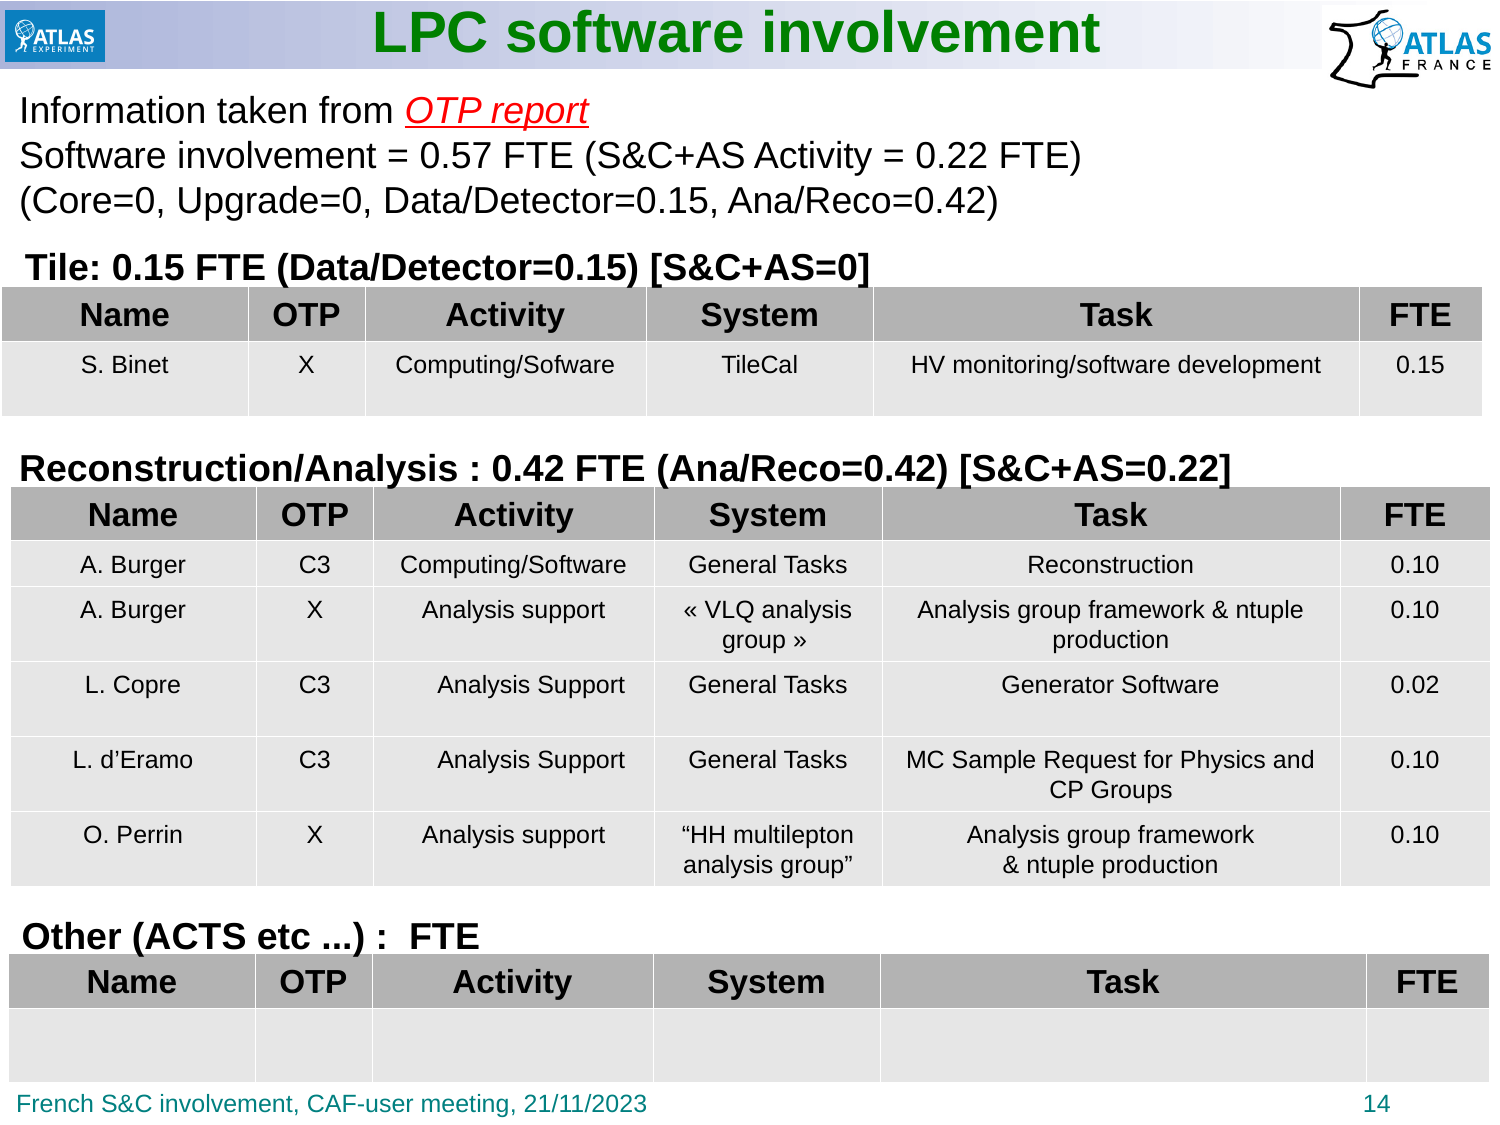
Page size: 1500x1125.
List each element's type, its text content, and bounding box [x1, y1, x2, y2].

table_header OTP [256, 1001, 372, 1008]
table_header OTP [249, 332, 365, 341]
table_header System [654, 1001, 880, 1008]
table_cell HV monitoring/software development [874, 342, 1359, 416]
table_header Name [2, 287, 248, 341]
table_cell Generator Software [883, 662, 1340, 736]
table_header Task [874, 287, 1359, 341]
table_cell Reconstruction [883, 541, 1340, 586]
table_cell 0.10 [1341, 812, 1490, 886]
table_cell General Tasks [655, 662, 882, 736]
table_cell X [257, 812, 373, 886]
table_cell [256, 1009, 372, 1082]
table_cell X [249, 342, 365, 416]
table_cell [9, 1009, 255, 1082]
table_cell General Tasks [655, 737, 882, 811]
table_cell 0.10 [1341, 737, 1490, 811]
table_cell A. Burger [11, 587, 256, 661]
table_header Name [11, 533, 256, 540]
table_cell [654, 1009, 880, 1082]
table_header Activity [373, 1001, 653, 1008]
table_header Task [881, 954, 1366, 1008]
table_cell 0.15 [1360, 342, 1482, 416]
table_cell Analysis support [374, 812, 654, 886]
table_cell [881, 1009, 1366, 1082]
text_box Reconstruction/Analysis : 0.42 FTE (Ana/Reco=0.42) [S&C+AS=0.22] [4, 436, 1382, 533]
table_cell A. Burger [11, 541, 256, 586]
table_cell [1367, 1009, 1489, 1082]
table_cell 0.02 [1341, 662, 1490, 736]
text_box LPC software involvement [5, 0, 1500, 118]
table_header OTP [257, 533, 373, 540]
table_header System [655, 533, 882, 540]
table_cell Analysis Support [374, 737, 654, 811]
table_header Activity [374, 533, 654, 540]
table_cell Analysis group framework & ntuple production [883, 812, 1340, 886]
table_cell General Tasks [655, 541, 882, 586]
table_cell Computing/Software [374, 541, 654, 586]
table_cell « VLQ analysis group » [655, 587, 882, 661]
table_cell L. Copre [11, 662, 256, 736]
table_header Task [883, 533, 1340, 540]
table_cell 0.10 [1341, 587, 1490, 661]
table_cell C3 [257, 541, 373, 586]
table_cell Analysis Support [374, 662, 654, 736]
table_cell C3 [257, 662, 373, 736]
table_cell Computing/Sofware [366, 342, 646, 416]
table_cell [373, 1009, 653, 1082]
table_cell S. Binet [2, 342, 248, 416]
table_cell X [257, 587, 373, 661]
table_header System [647, 332, 873, 341]
table_header FTE [1360, 287, 1482, 341]
table_header Name [9, 1001, 255, 1008]
text_box Other (ACTS etc ...) : FTE [6, 904, 1189, 1001]
table_header FTE [1341, 487, 1490, 540]
text_box Tile: 0.15 FTE (Data/Detector=0.15) [S&C+AS=0] [10, 235, 1192, 332]
table_header Activity [366, 332, 646, 341]
table_cell “HH multilepton analysis group” [655, 812, 882, 886]
table_cell Analysis group framework & ntuple production [883, 587, 1340, 661]
text_box Information taken from OTP report Software involvement = 0.57 FTE (S&C+AS Activity = 0.22 FTE) (Core=0, Upgrade=0, Data/Detector=0.15, Ana/Reco=0.42) [4, 79, 1469, 259]
table_cell C3 [257, 737, 373, 811]
table_cell Analysis support [374, 587, 654, 661]
table_cell L. d’Eramo [11, 737, 256, 811]
table_cell 0.10 [1341, 541, 1490, 586]
table_cell TileCal [647, 342, 873, 416]
table_cell O. Perrin [11, 812, 256, 886]
table_header FTE [1367, 954, 1489, 1008]
table_cell MC Sample Request for Physics and CP Groups [883, 737, 1340, 811]
